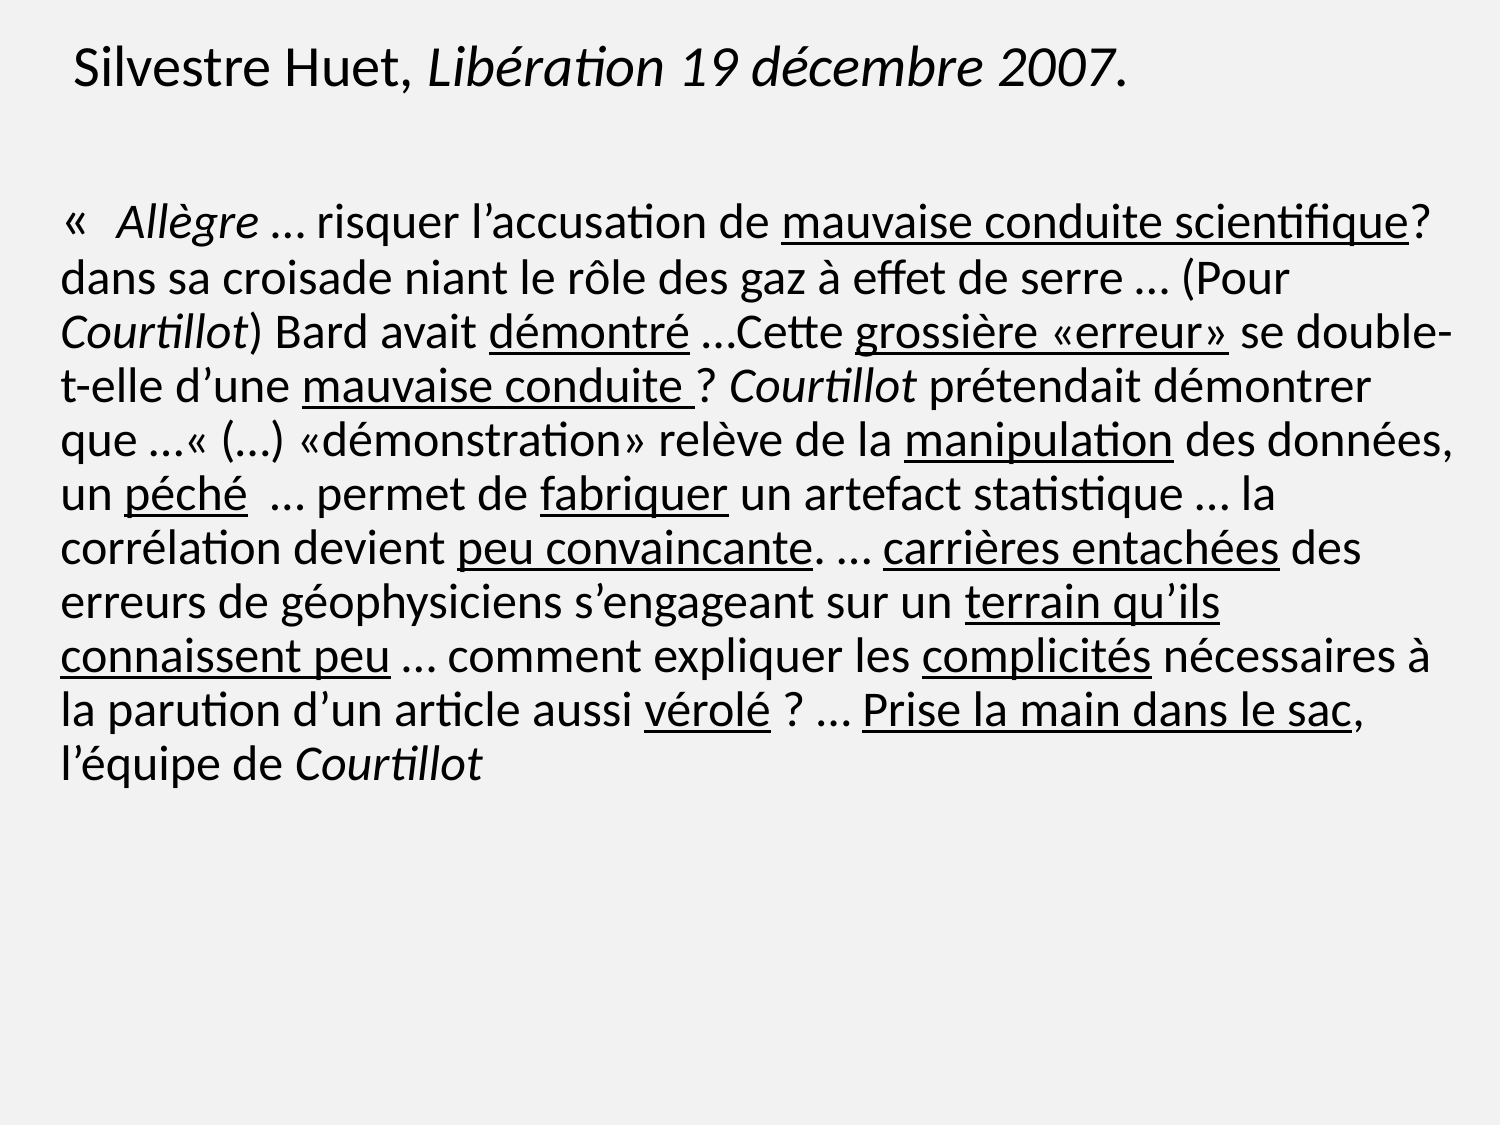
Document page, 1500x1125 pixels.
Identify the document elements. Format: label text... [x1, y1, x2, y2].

list Silvestre Huet, Libération 19 décembre 2007. « Allègre … risquer l’accusation de mauvaise conduite scientifique? dans sa croisade niant le rôle des gaz à effet de serre … (Pour Courtillot) Bard avait démontré …Cette grossière «erreur» se double-t-elle d’une mauvaise conduite ? Courtillot prétendait démontrer que …« (…) «démonstration» relève de la manipulation des données, un péché … permet de fabriquer un artefact statistique … la corrélation devient peu convaincante. … carrières entachées des erreurs de géophysiciens s’engageant sur un terrain qu’ils connaissent peu … comment expliquer les complicités nécessaires à la parution d’un article aussi vérolé ? … Prise la main dans le sac, l’équipe de Courtillot [45, 28, 1470, 1042]
